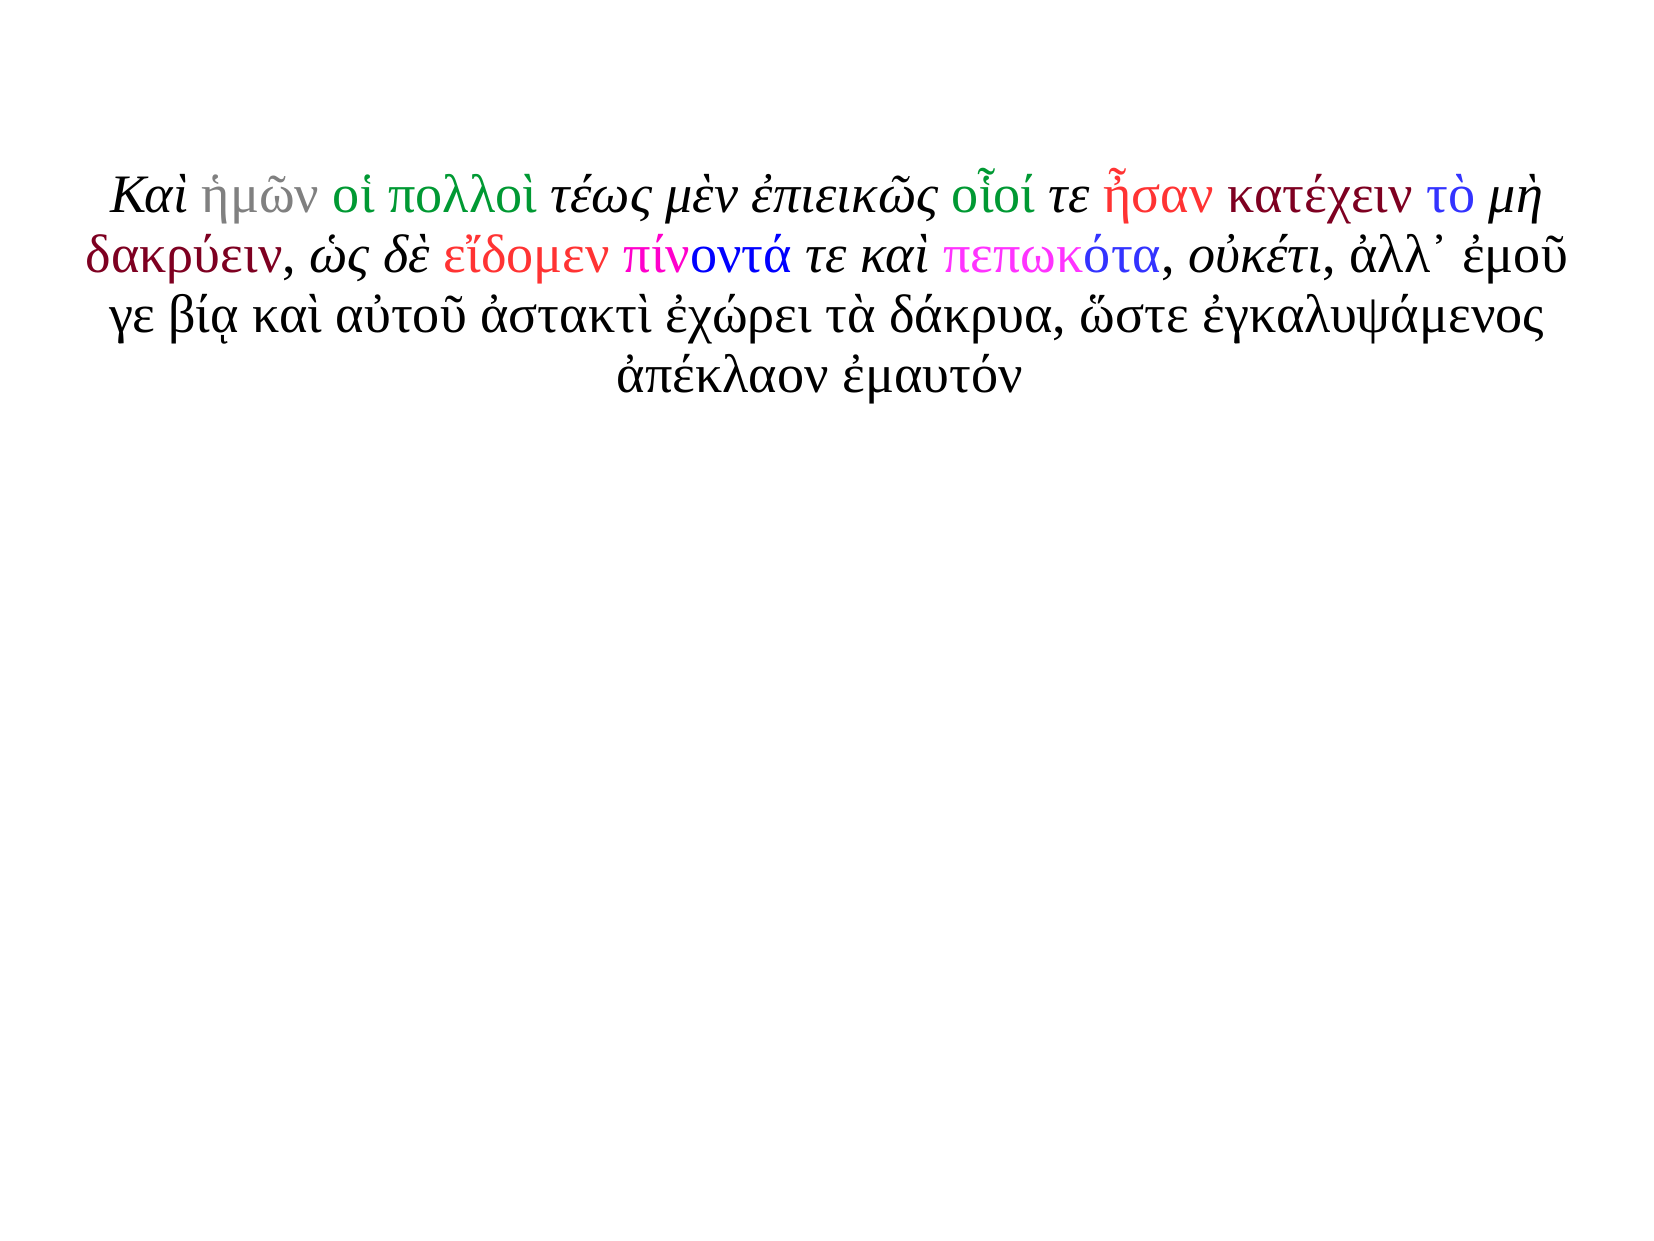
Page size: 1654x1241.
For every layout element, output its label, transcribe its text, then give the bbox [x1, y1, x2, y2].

title Καὶ ἡμῶν οἱ πολλοὶ τέως μὲν ἐπιεικῶς οἷοί τε ἦσαν κατέχειν τὸ μὴ δακρύειν, ὡς δὲ εἴδομεν πίνοντά τε καὶ πεπωκότα, οὐκέτι, ἀλλ᾽ ἐμοῦ γε βίᾳ καὶ αὐτοῦ ἀστακτὶ ἐχώρει τὰ δάκρυα, ὥστε ἐγκαλυψάμενος ἀπέκλαον ἐμαυτόν [82, 49, 1571, 520]
